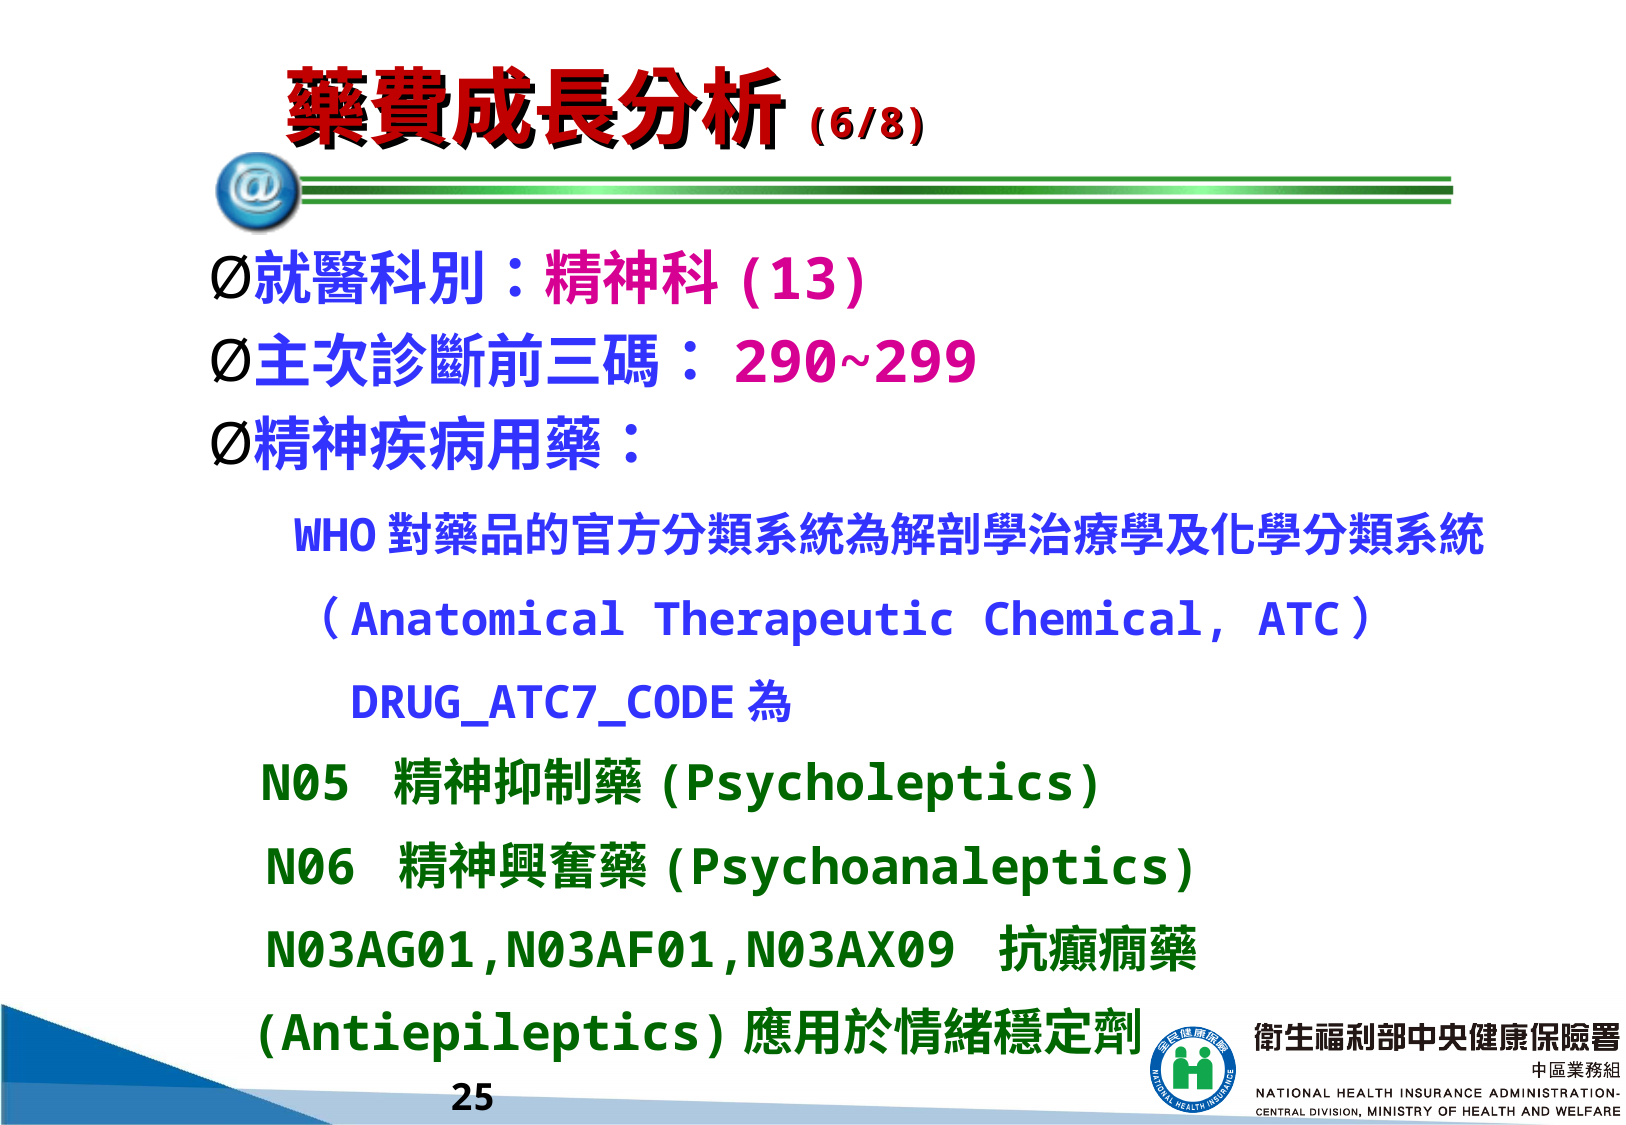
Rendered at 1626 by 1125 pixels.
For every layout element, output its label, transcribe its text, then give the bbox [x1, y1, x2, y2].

text_box 就醫科別：精神科(13) 主次診斷前三碼：290~299 精神疾病用藥： WHO對藥品的官方分類系統為解剖學治療學及化學分類系統（Anatomical Therapeutic Chemical, ATC） DRUG_ATC7_CODE為 N05 精神抑制藥(Psycholeptics) N06 精神興奮藥(Psychoanaleptics) N03AG01,N03AF01,N03AX09 抗癲癇藥(Antiepileptics)應用於情緒穩定劑 [104, 220, 1592, 1068]
text_box [435, 1068, 815, 1125]
title 藥費成長分析(6/8) [268, 10, 1562, 198]
text_box [268, 79, 1625, 268]
